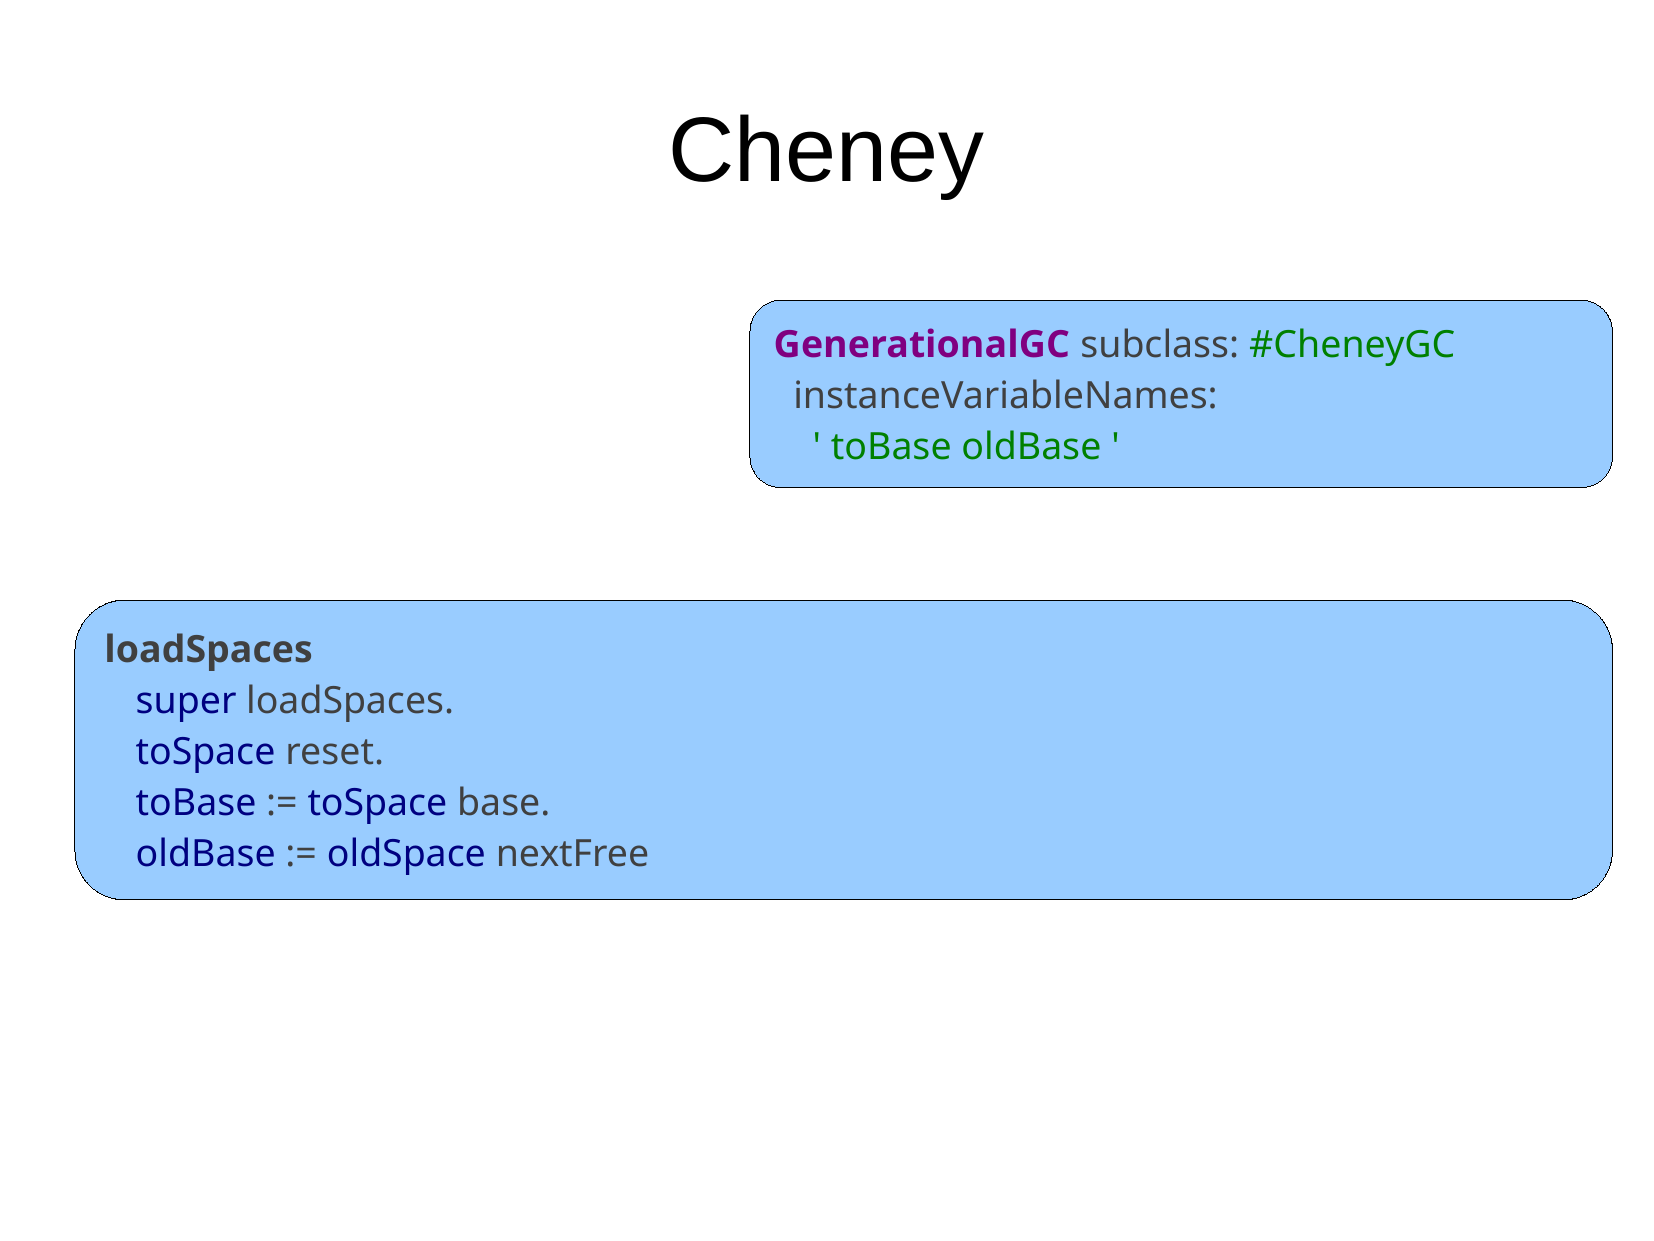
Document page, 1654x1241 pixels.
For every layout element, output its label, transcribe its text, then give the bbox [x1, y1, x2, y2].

text_box loadSpaces super loadSpaces. toSpace reset. toBase := toSpace base. oldBase := oldSpace nextFree [74, 600, 1613, 900]
text_box GenerationalGC subclass: #CheneyGC instanceVariableNames: ' toBase oldBase ' [749, 300, 1613, 488]
text_box Cheney [143, 91, 1511, 209]
